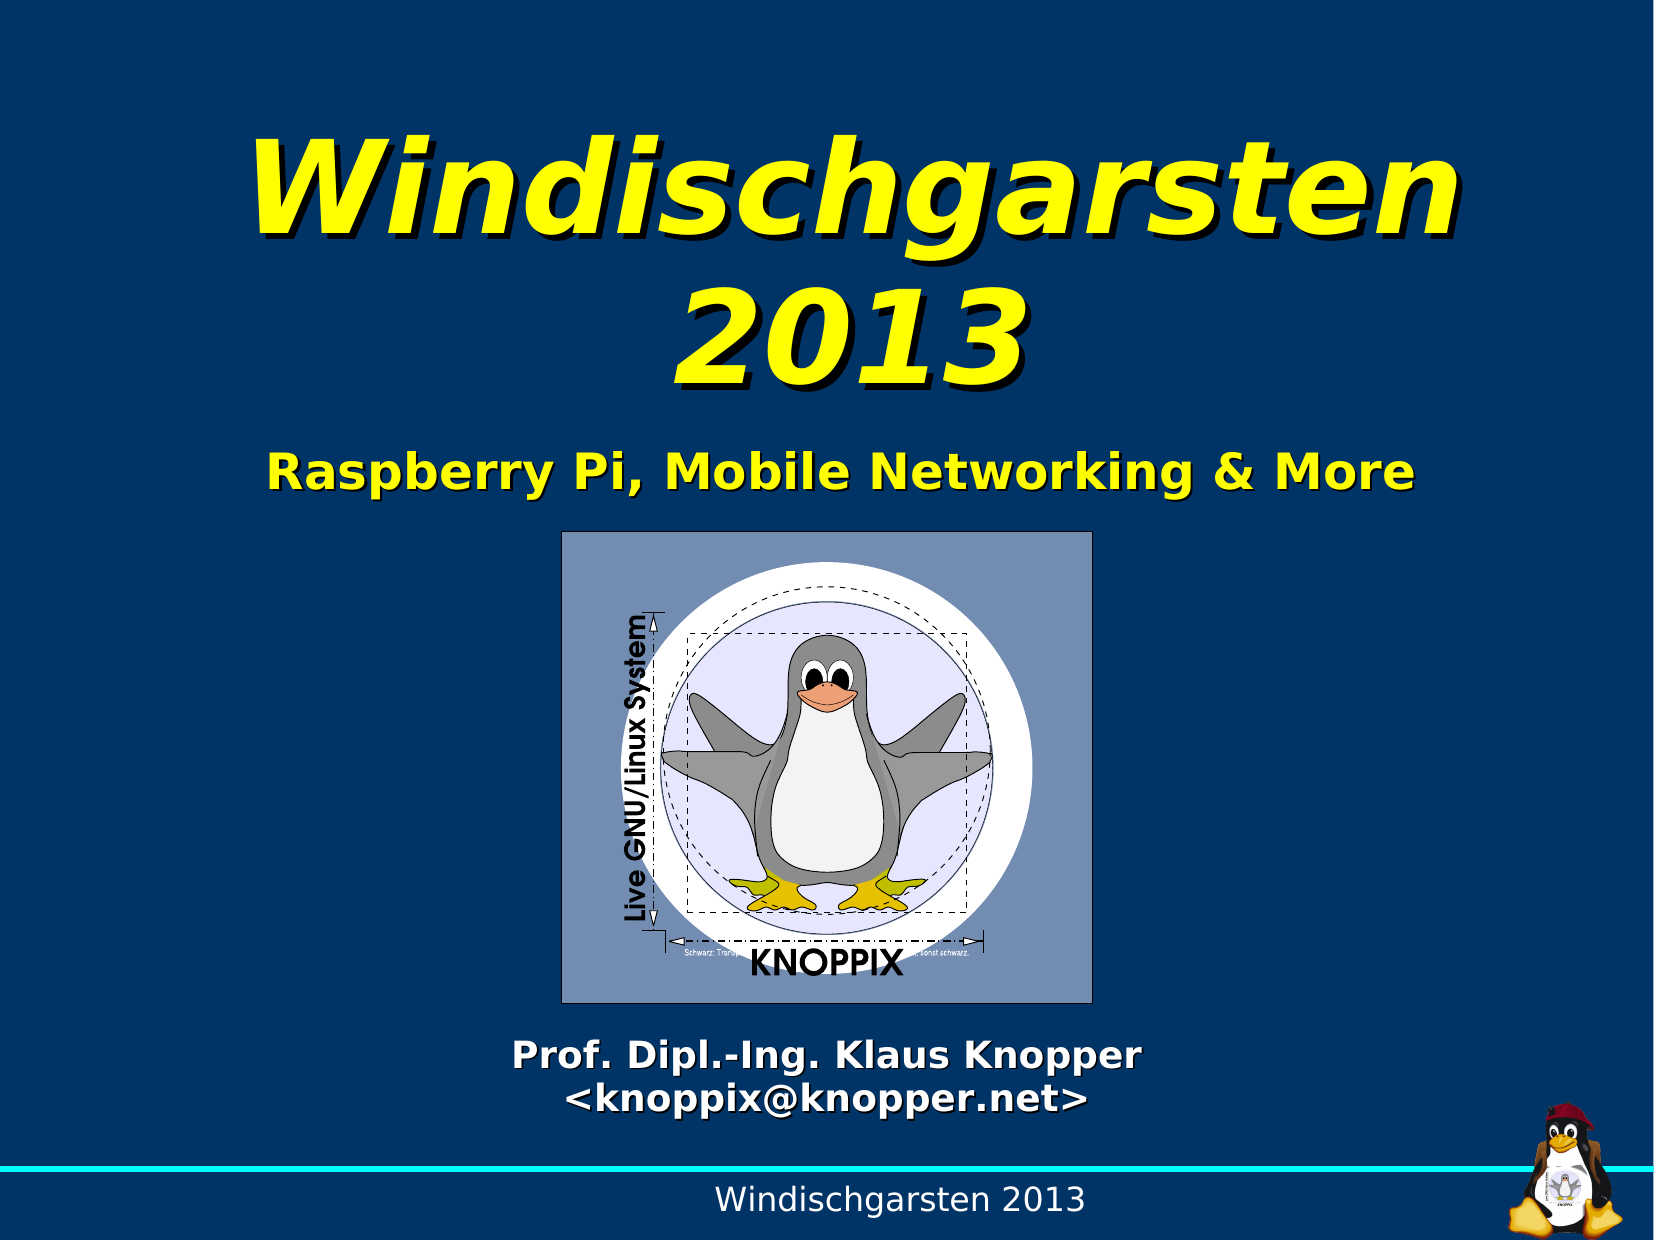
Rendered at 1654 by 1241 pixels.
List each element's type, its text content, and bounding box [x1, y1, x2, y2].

title Windischgarsten 2013 [147, 113, 1561, 415]
text_box Raspberry Pi, Mobile Networking & More [206, 442, 1477, 502]
text_box [561, 531, 1093, 1004]
picture [620, 561, 1034, 977]
picture [1505, 1100, 1625, 1241]
text_box Prof. Dipl.-Ing. Klaus Knopper <knoppix@knopper.net> [265, 1033, 1388, 1121]
